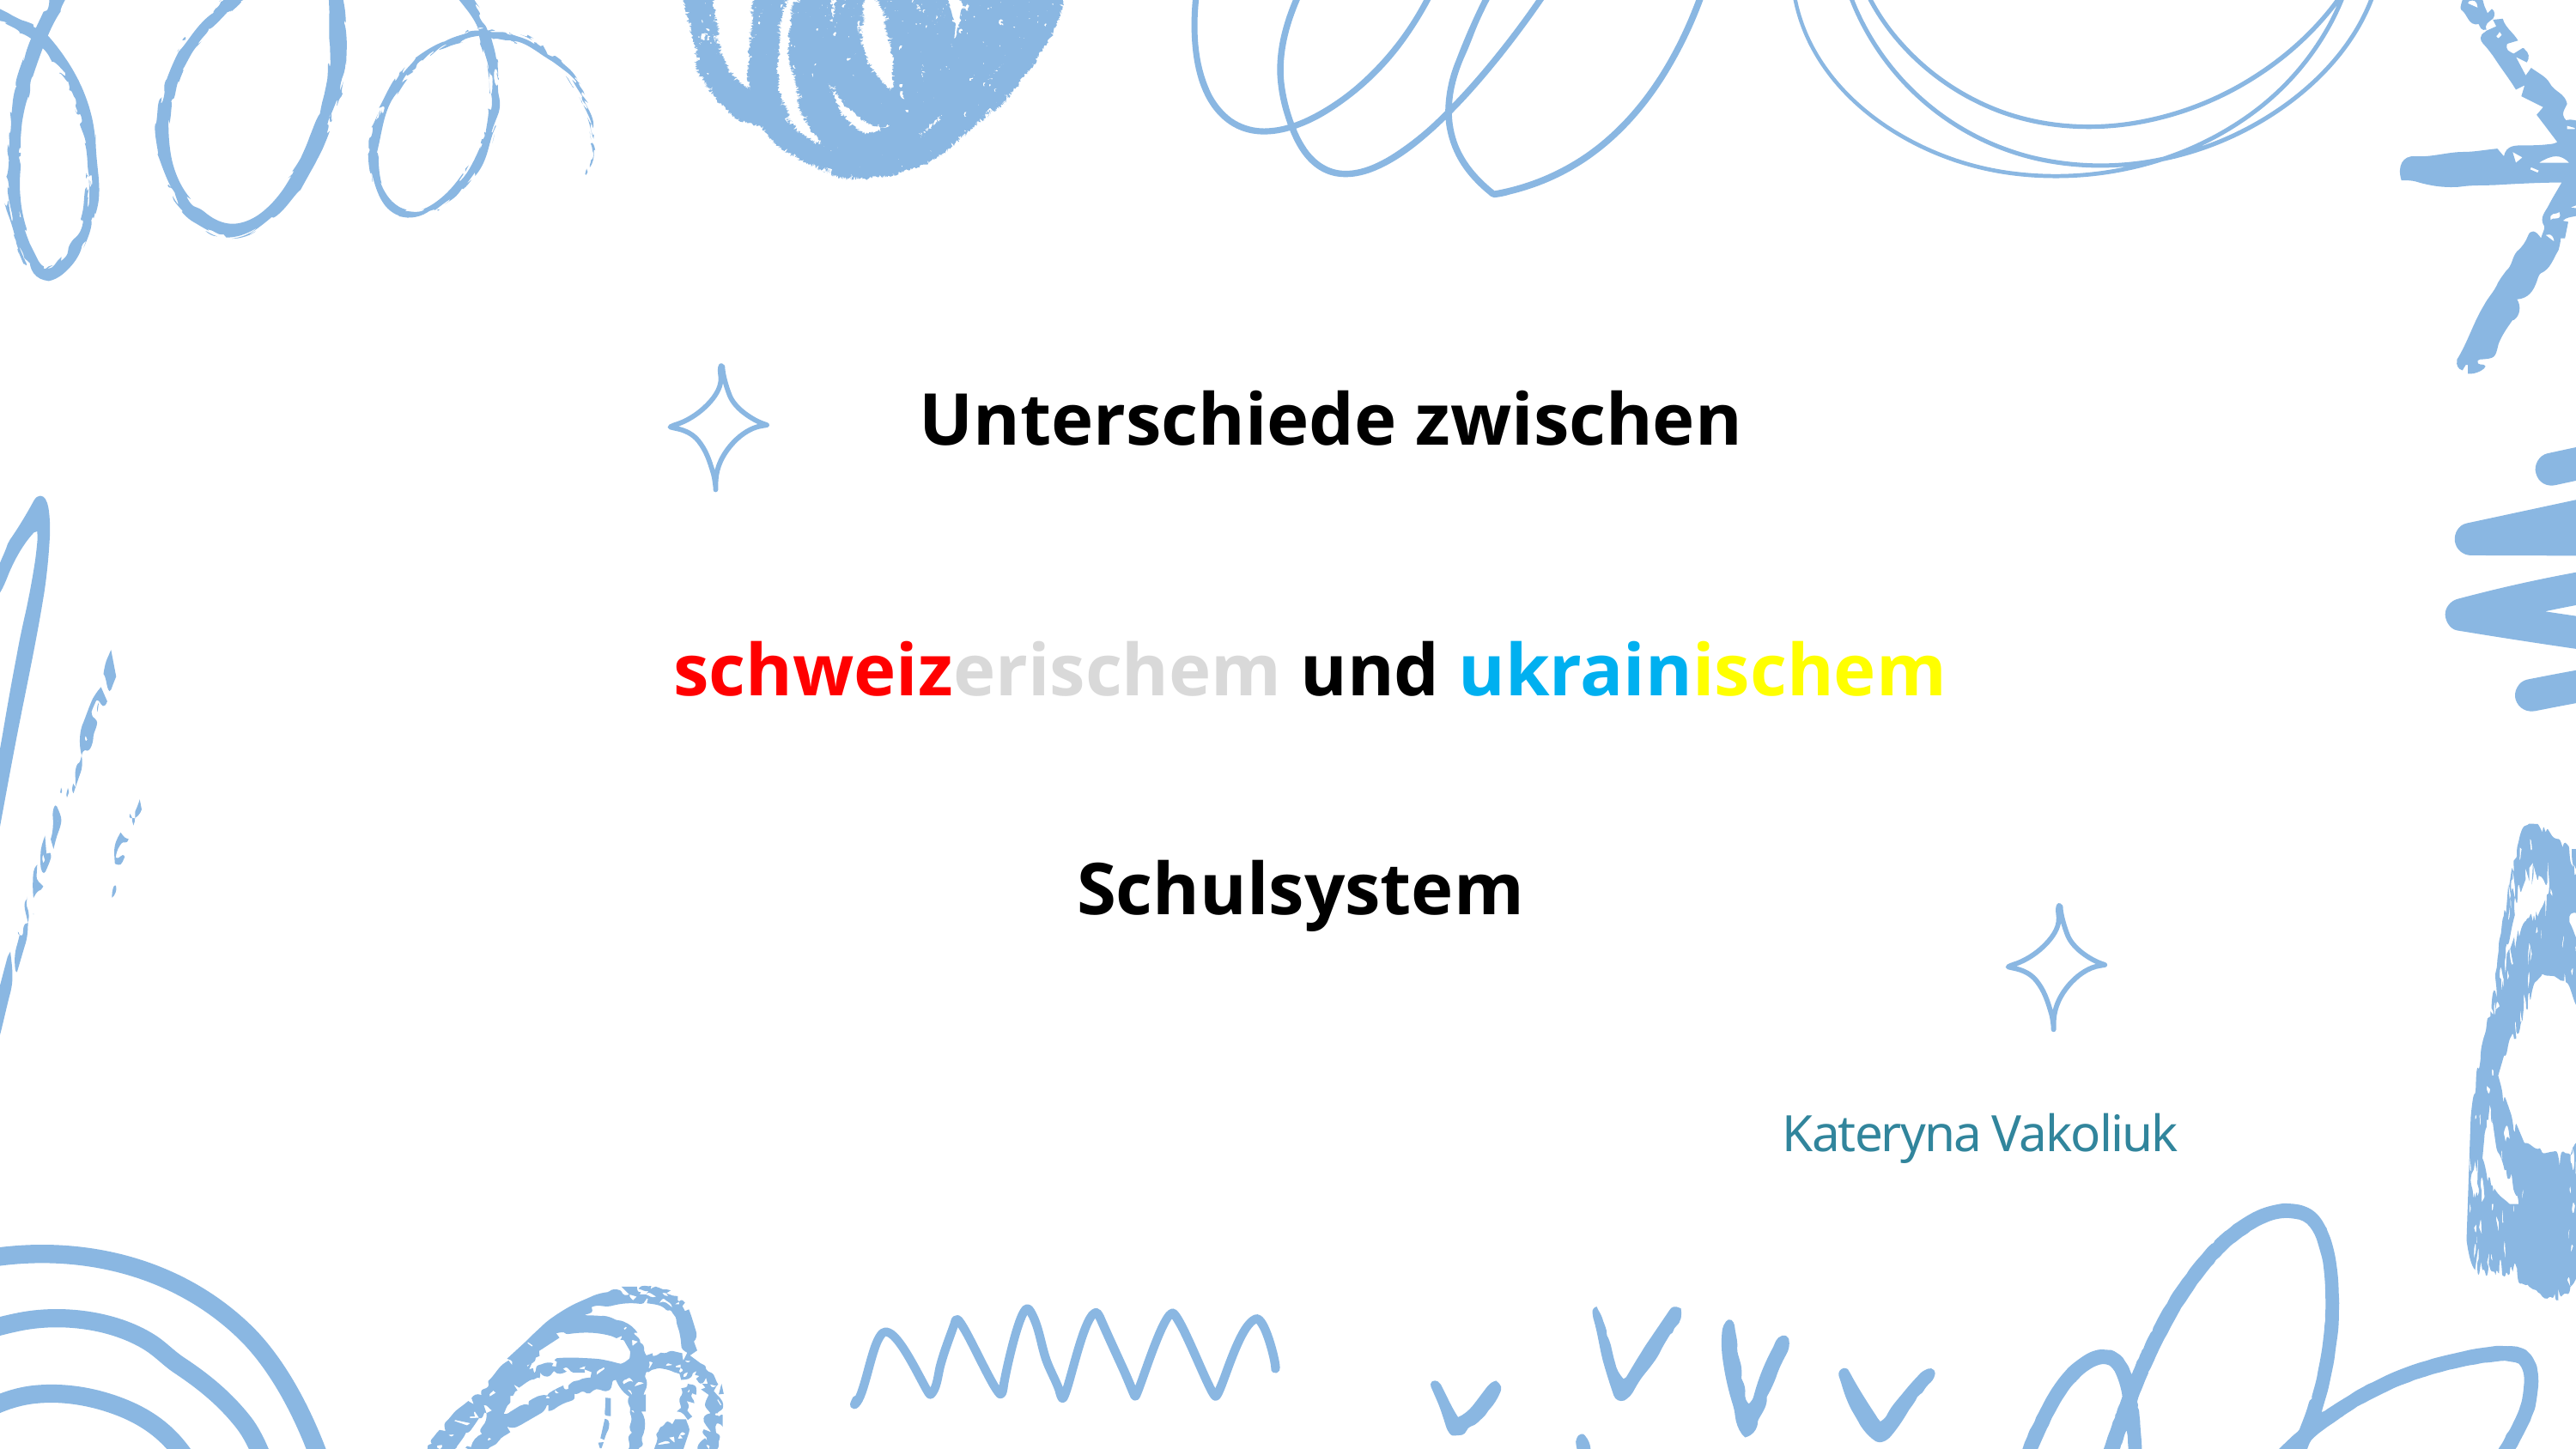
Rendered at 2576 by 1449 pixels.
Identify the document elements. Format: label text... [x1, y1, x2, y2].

text_box [0, 0, 596, 282]
text_box [0, 333, 181, 1046]
text_box [0, 1213, 727, 1449]
text_box Kateryna Vakoliuk [1384, 1083, 2576, 1158]
text_box [680, 0, 2576, 1083]
text_box [849, 1303, 1281, 1410]
text_box [667, 362, 770, 493]
text_box [1428, 1158, 2576, 1449]
text_box Unterschiede zwischen schweizerischem und ukrainischem Schulsystem [530, 273, 2072, 900]
text_box [2005, 902, 2108, 1033]
